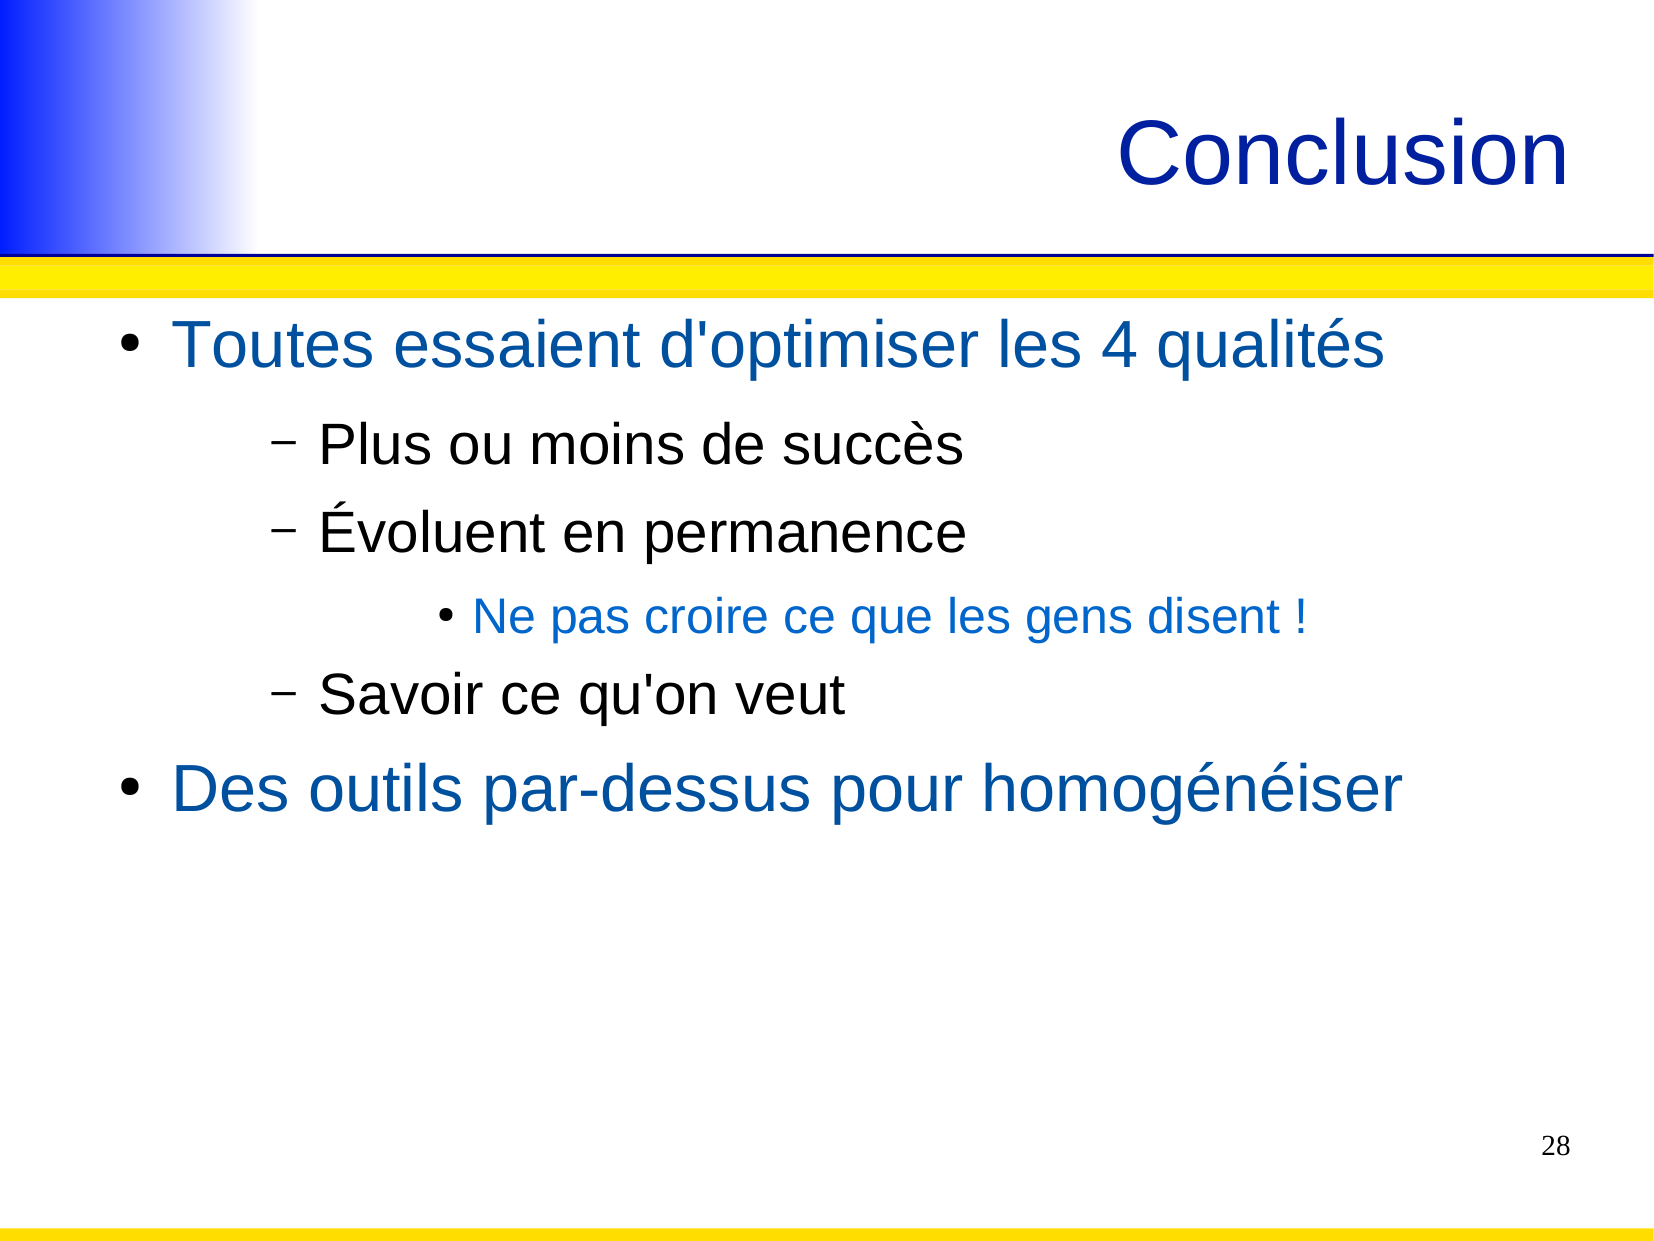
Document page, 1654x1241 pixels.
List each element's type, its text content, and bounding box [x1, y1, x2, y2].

list Toutes essaient d'optimiser les 4 qualités Plus ou moins de succès Évoluent en permanence Ne pas croire ce que les gens disent ! Savoir ce qu'on veut Des outils par-dessus pour homogénéiser [82, 307, 1571, 1126]
title Conclusion [372, 49, 1571, 257]
